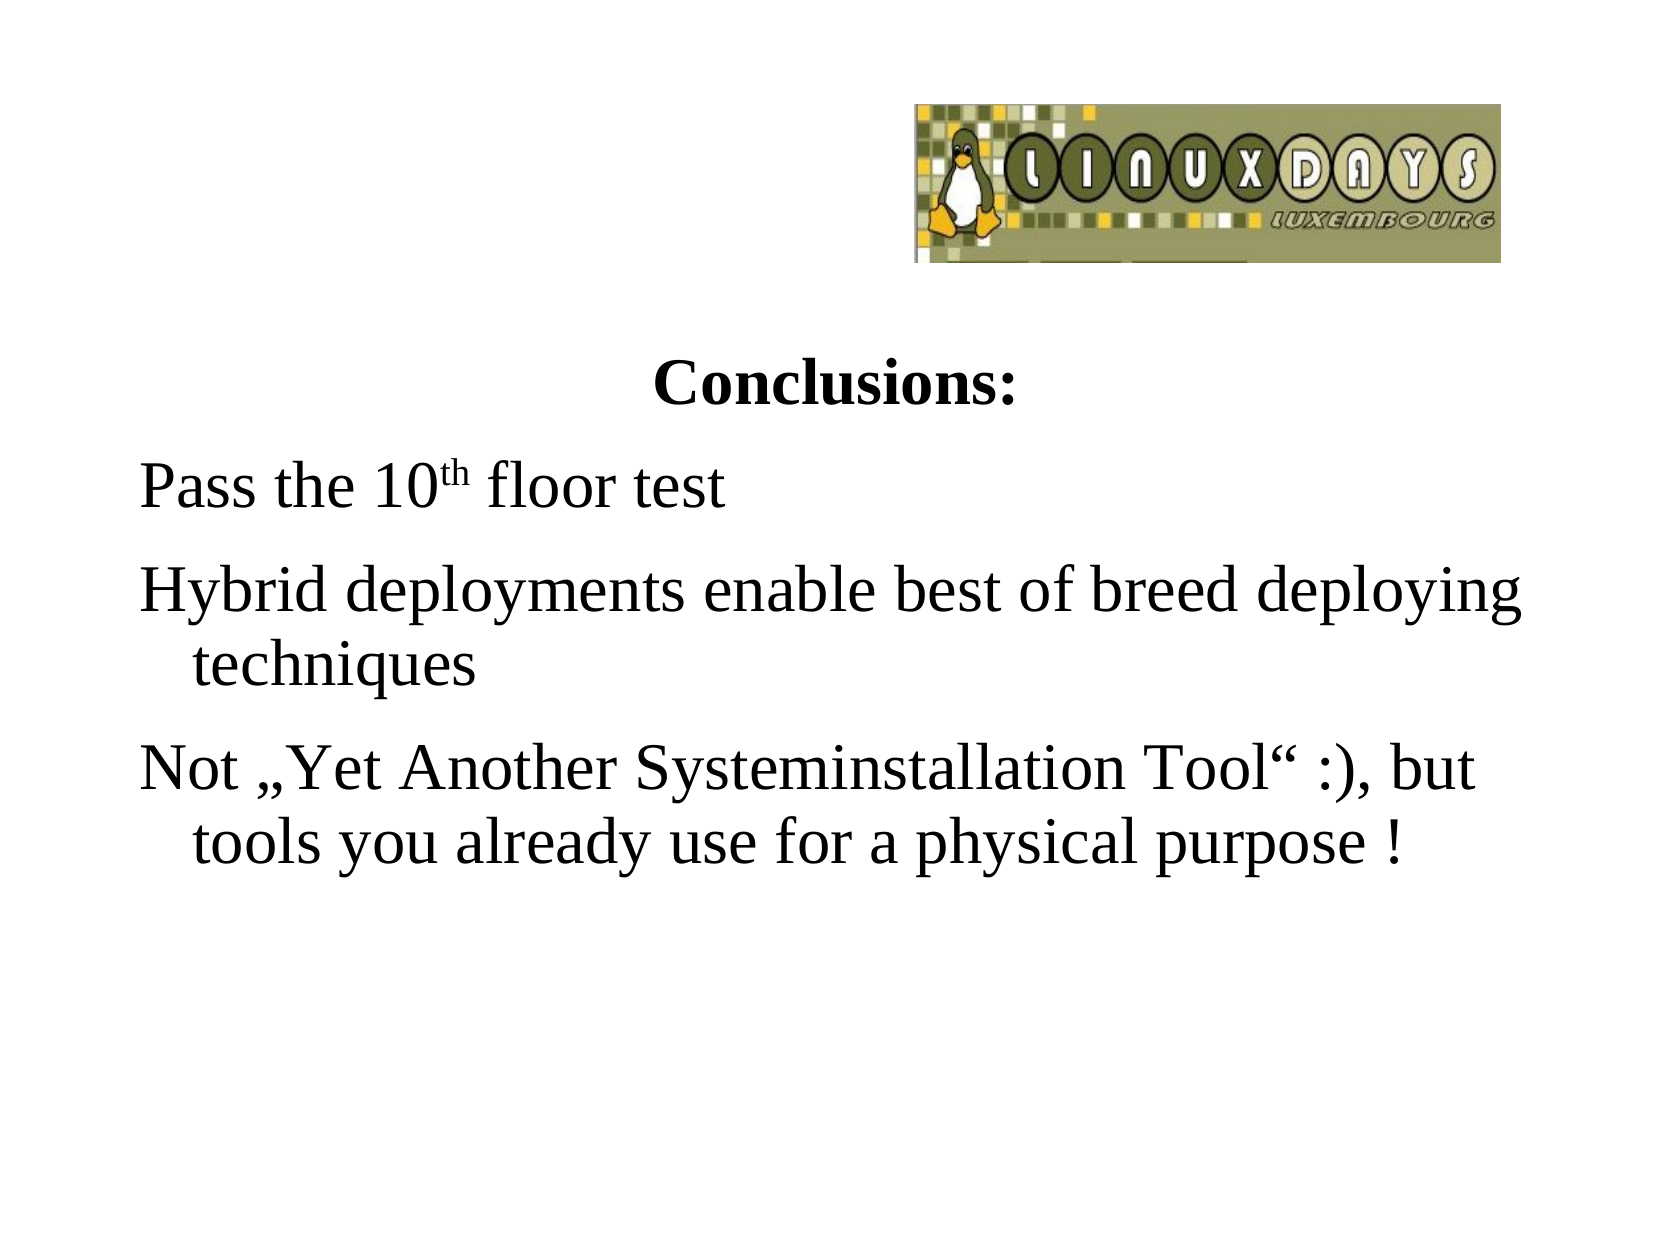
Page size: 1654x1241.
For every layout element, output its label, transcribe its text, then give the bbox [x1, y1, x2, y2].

picture [914, 104, 1501, 263]
list Conclusions: Pass the 10th floor test Hybrid deployments enable best of breed deploying techniques Not „Yet Another Systeminstallation Tool“ :), but tools you already use for a physical purpose ! [121, 344, 1534, 1127]
